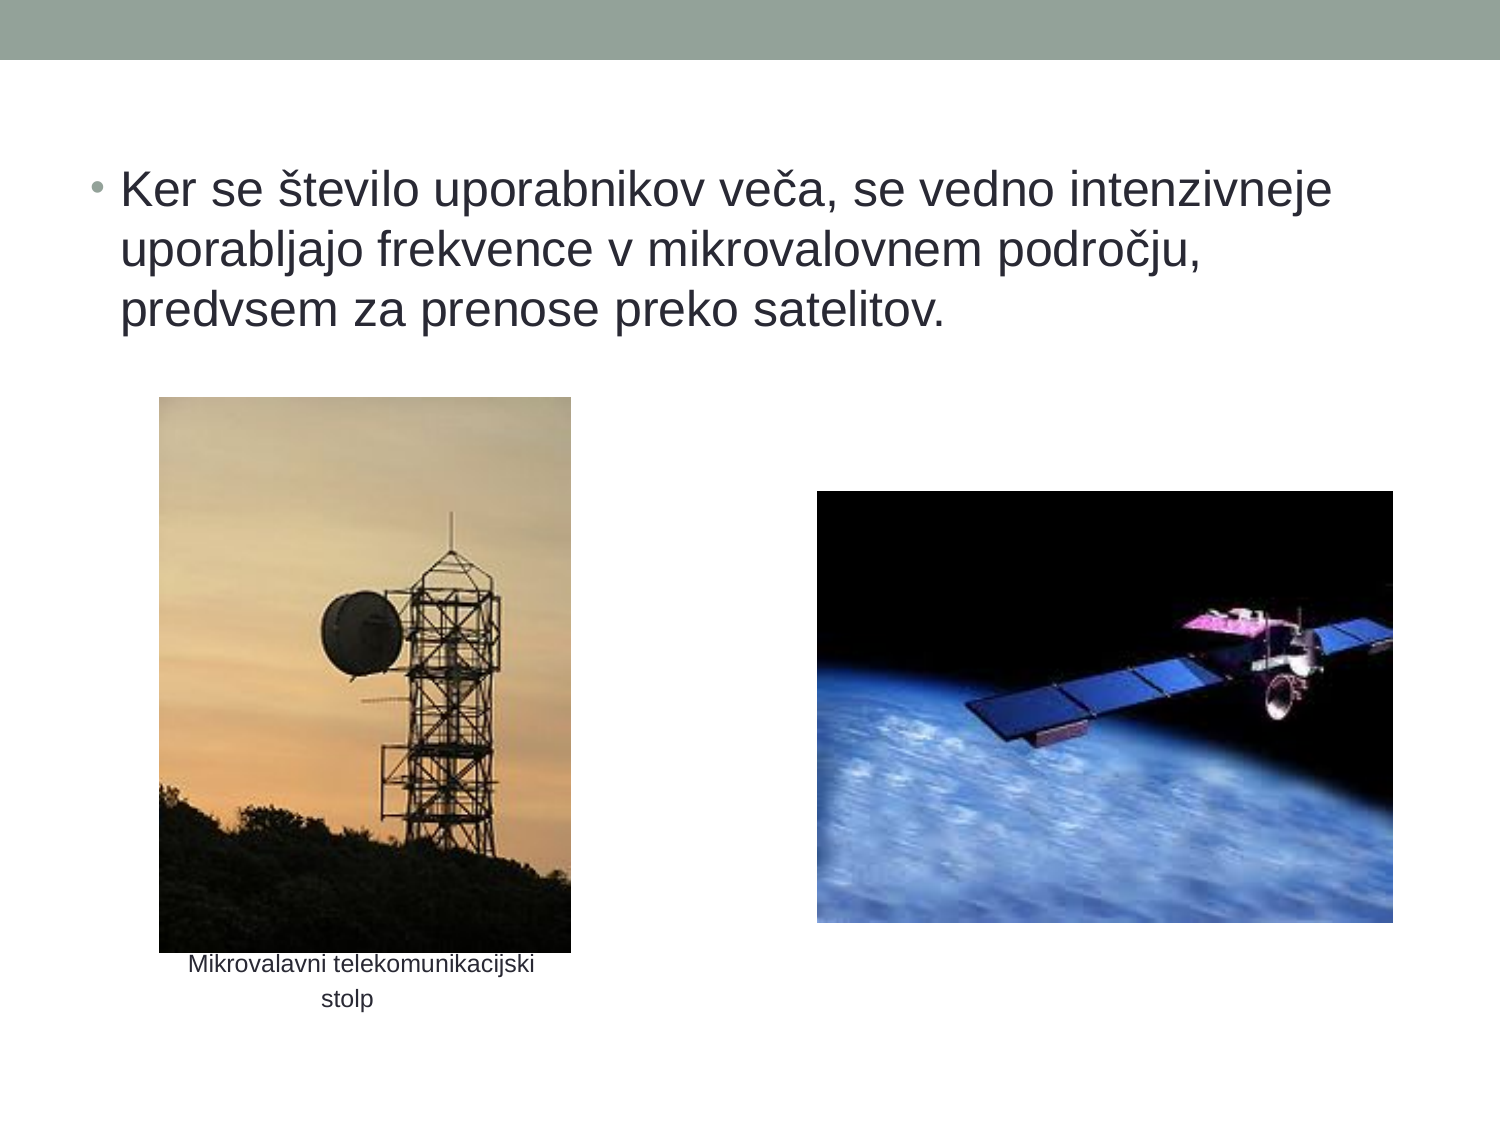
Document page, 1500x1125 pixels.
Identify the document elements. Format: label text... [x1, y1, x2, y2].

picture [159, 397, 571, 953]
picture [817, 491, 1393, 923]
list Ker se število uporabnikov veča, se vedno intenzivneje uporabljajo frekvence v mikrovalovnem področju, predvsem za prenose preko satelitov. Mikrovalavni telekomunikacijski stolp [75, 148, 1425, 1063]
